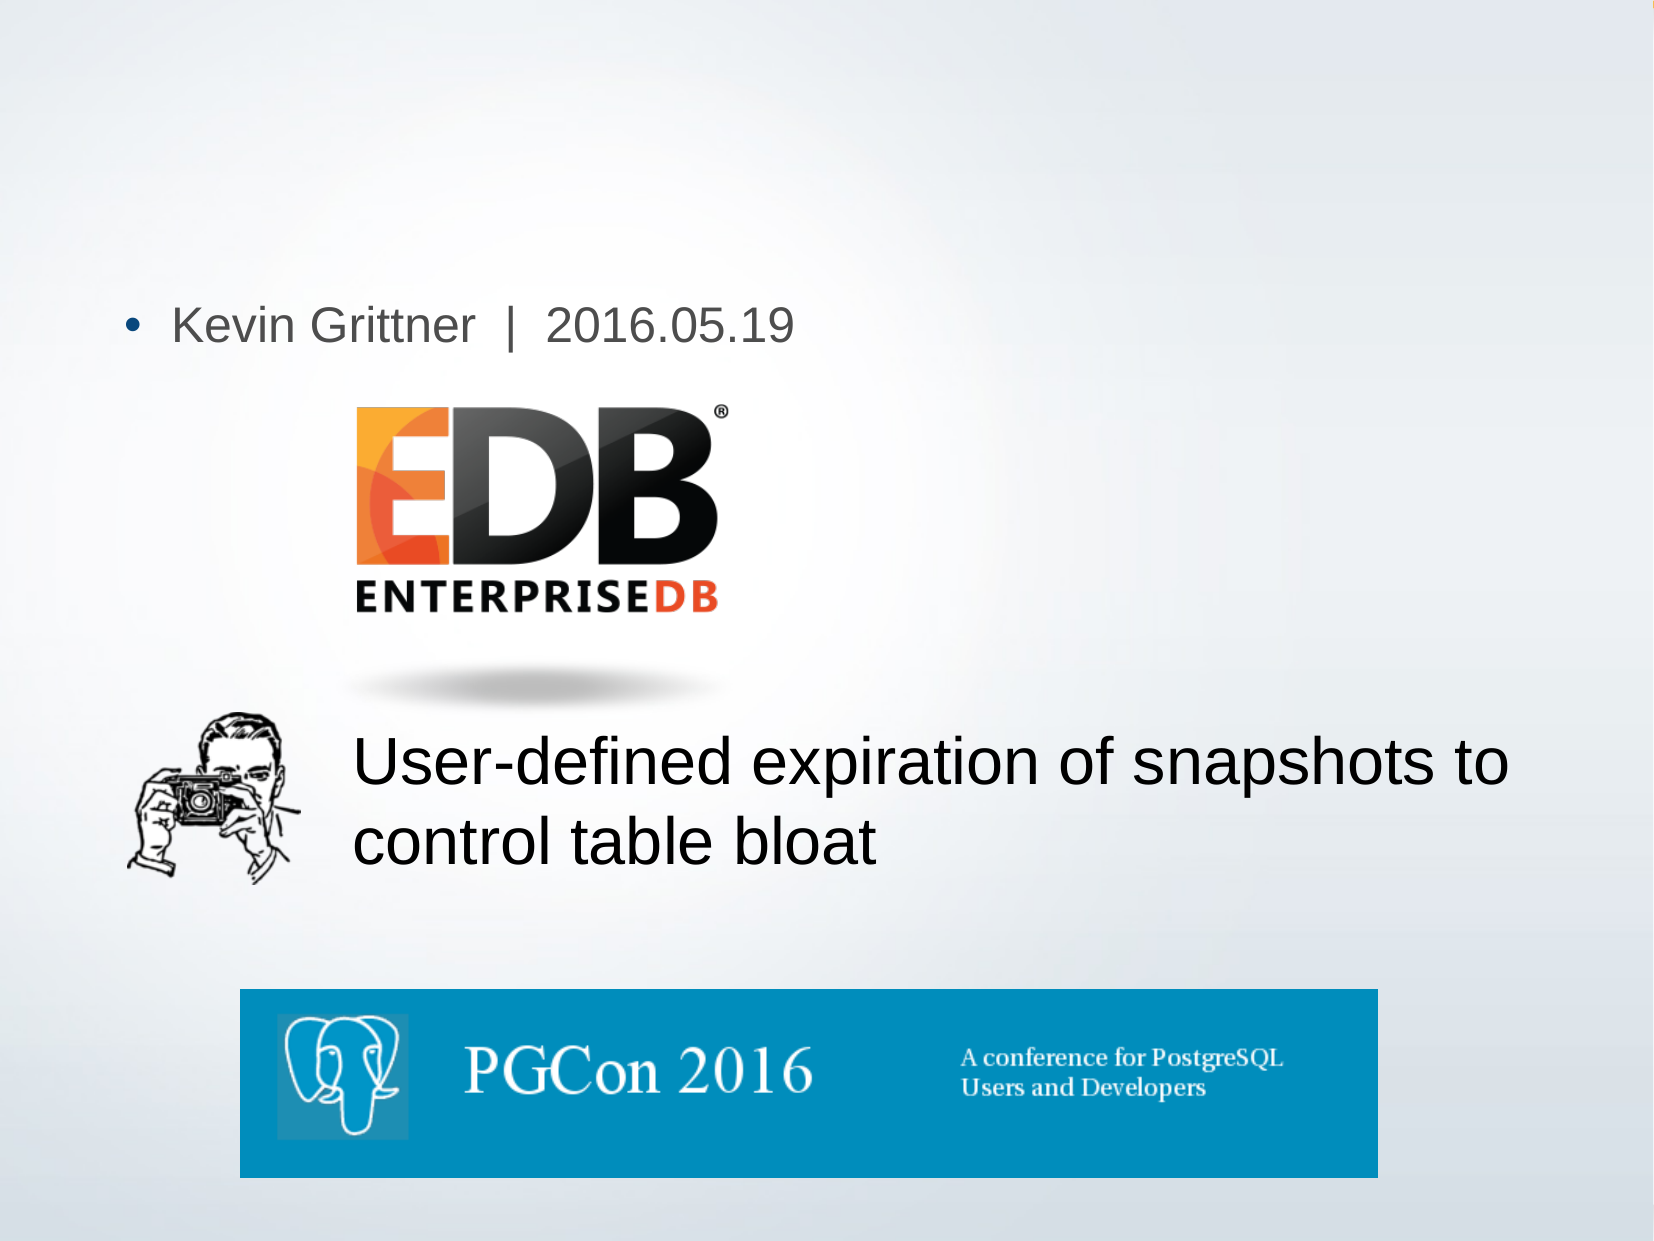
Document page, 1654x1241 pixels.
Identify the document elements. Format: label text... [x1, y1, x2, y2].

list Kevin Grittner | 2016.05.19 [109, 289, 1546, 1085]
picture [0, 0, 1654, 1241]
